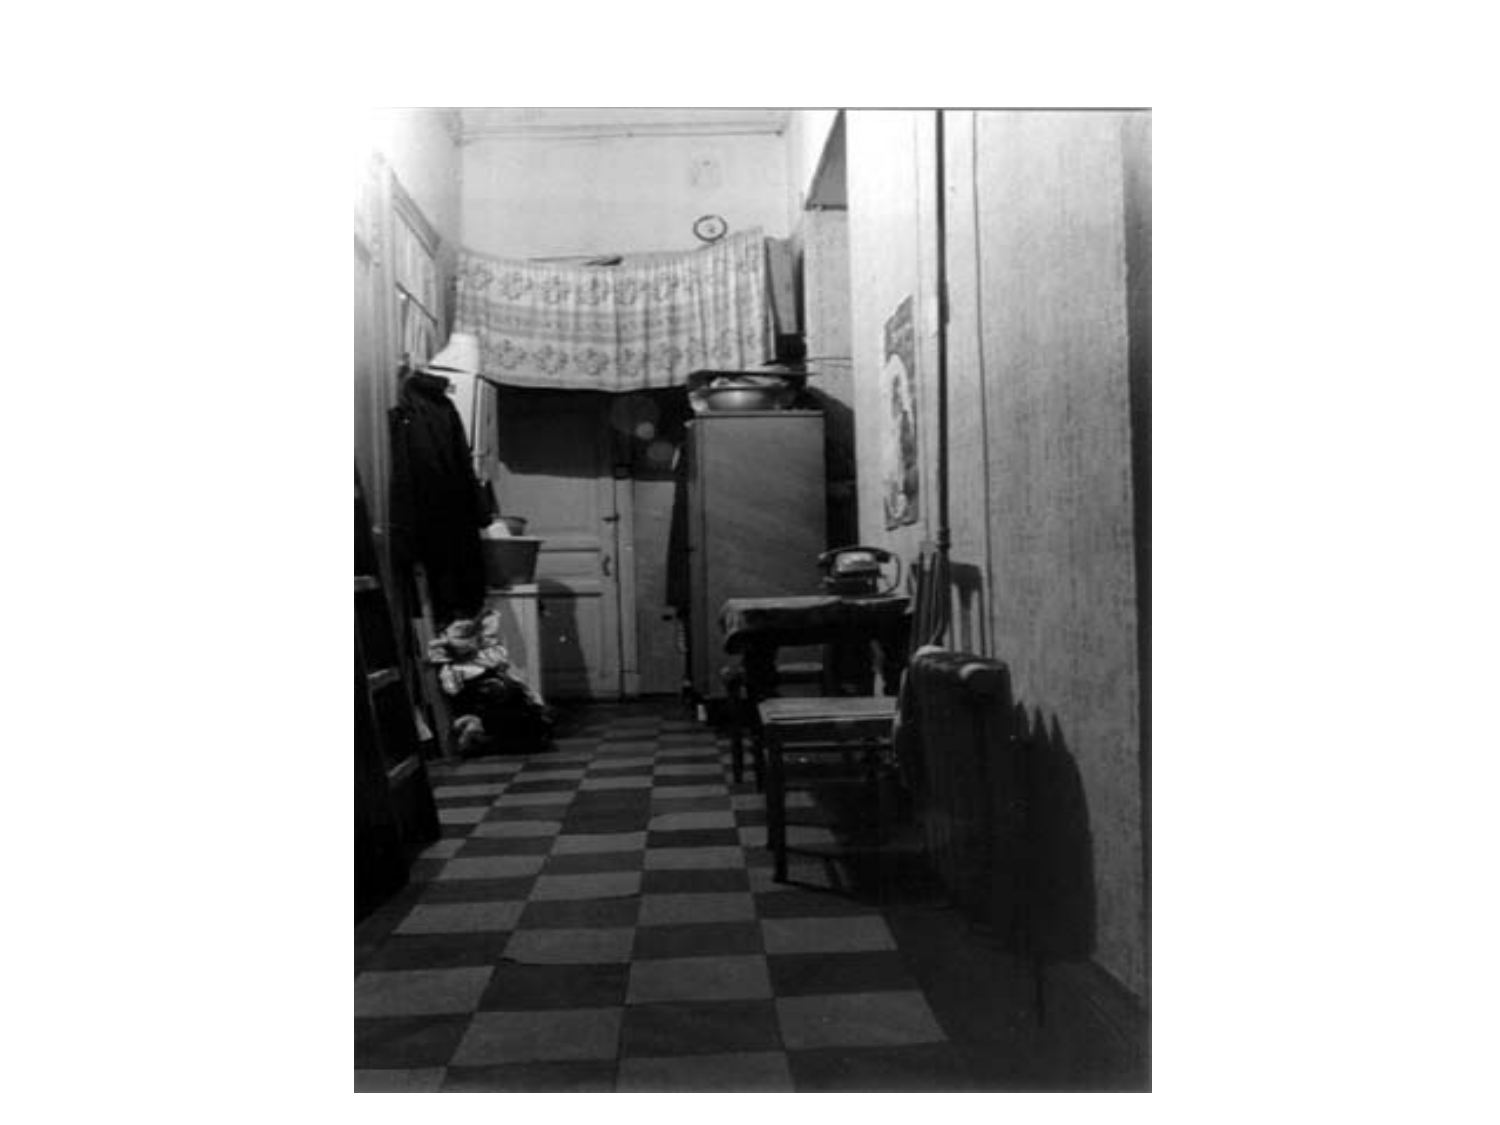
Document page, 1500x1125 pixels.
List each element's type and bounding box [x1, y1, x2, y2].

picture [354, 107, 1152, 1093]
